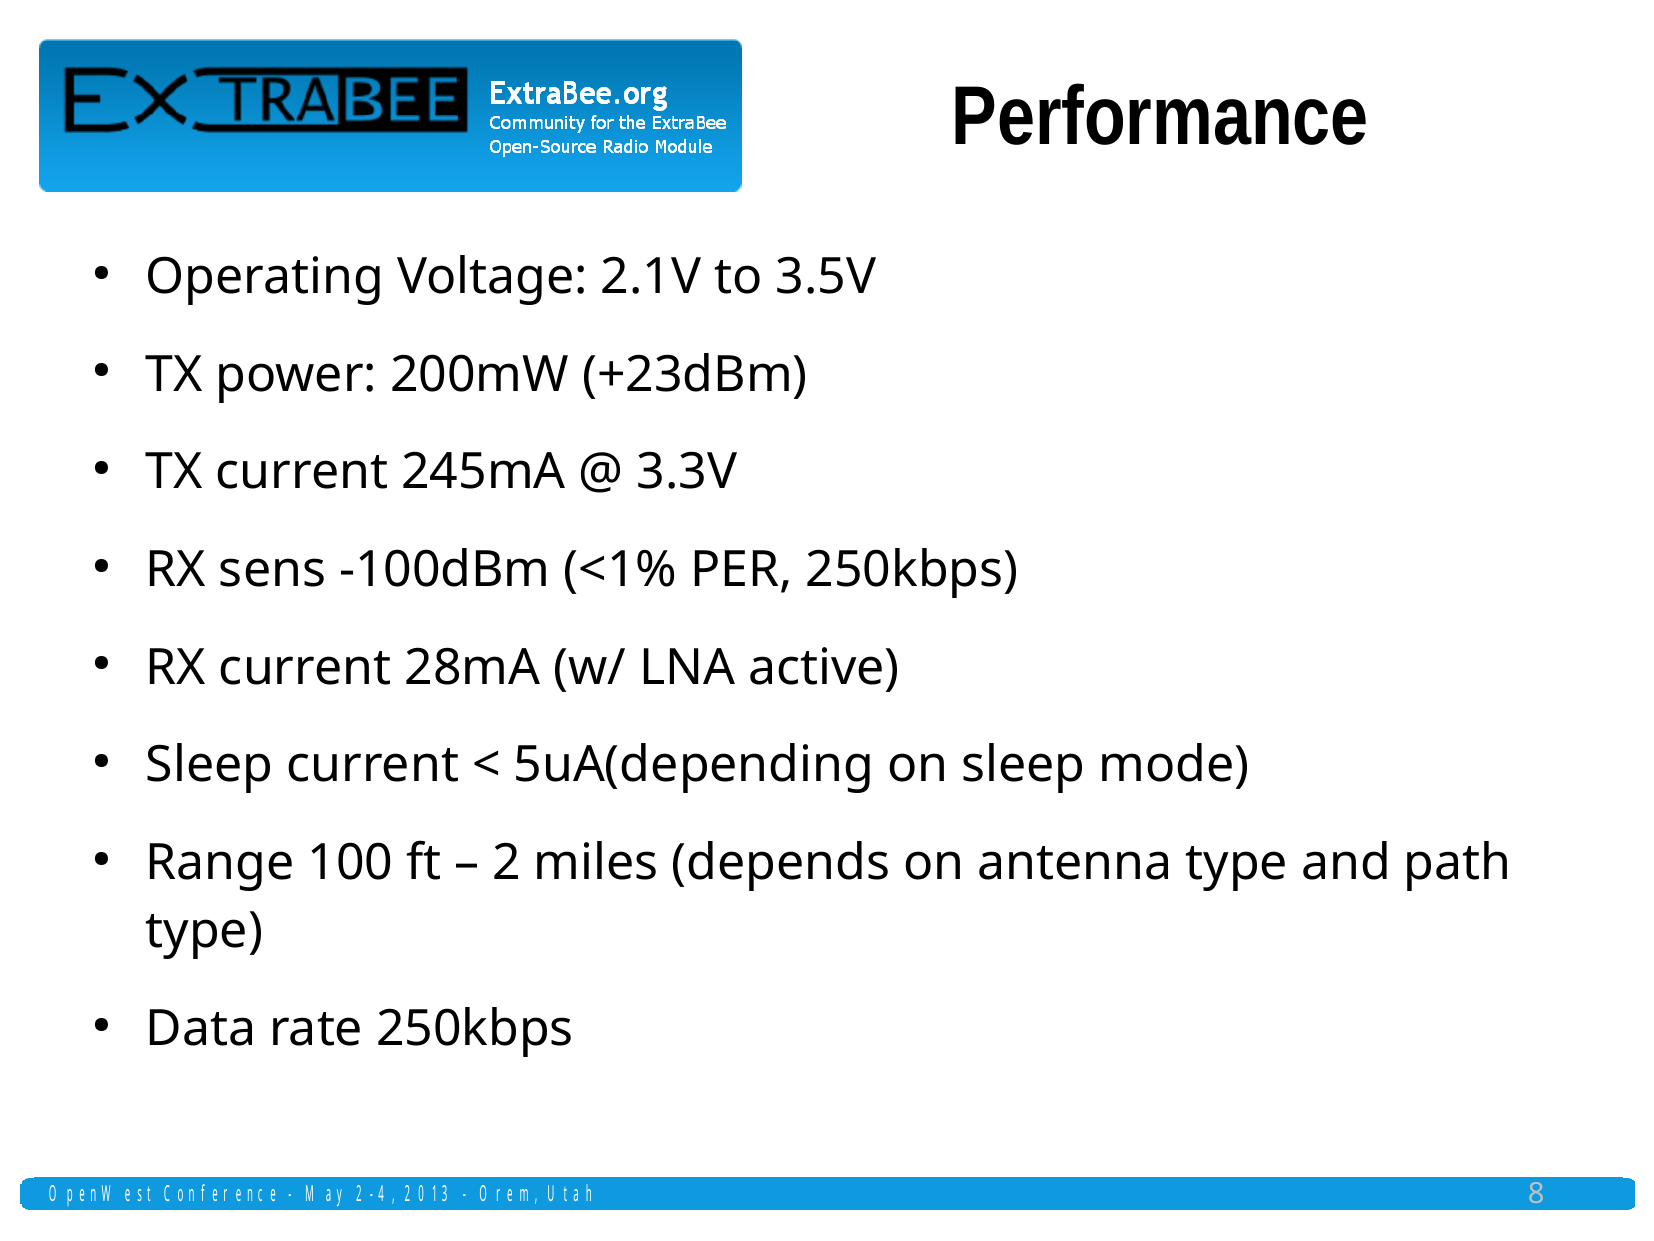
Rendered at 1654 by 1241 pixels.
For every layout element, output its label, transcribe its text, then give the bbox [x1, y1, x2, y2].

picture [35, 31, 748, 199]
list Operating Voltage: 2.1V to 3.5V TX power: 200mW (+23dBm) TX current 245mA @ 3.3V RX sens -100dBm (<1% PER, 250kbps) RX current 28mA (w/ LNA active) Sleep current < 5uA(depending on sleep mode) Range 100 ft – 2 miles (depends on antenna type and path type) Data rate 250kbps [75, 239, 1564, 1126]
picture [10, 1173, 1648, 1215]
title Performance [750, 49, 1571, 188]
